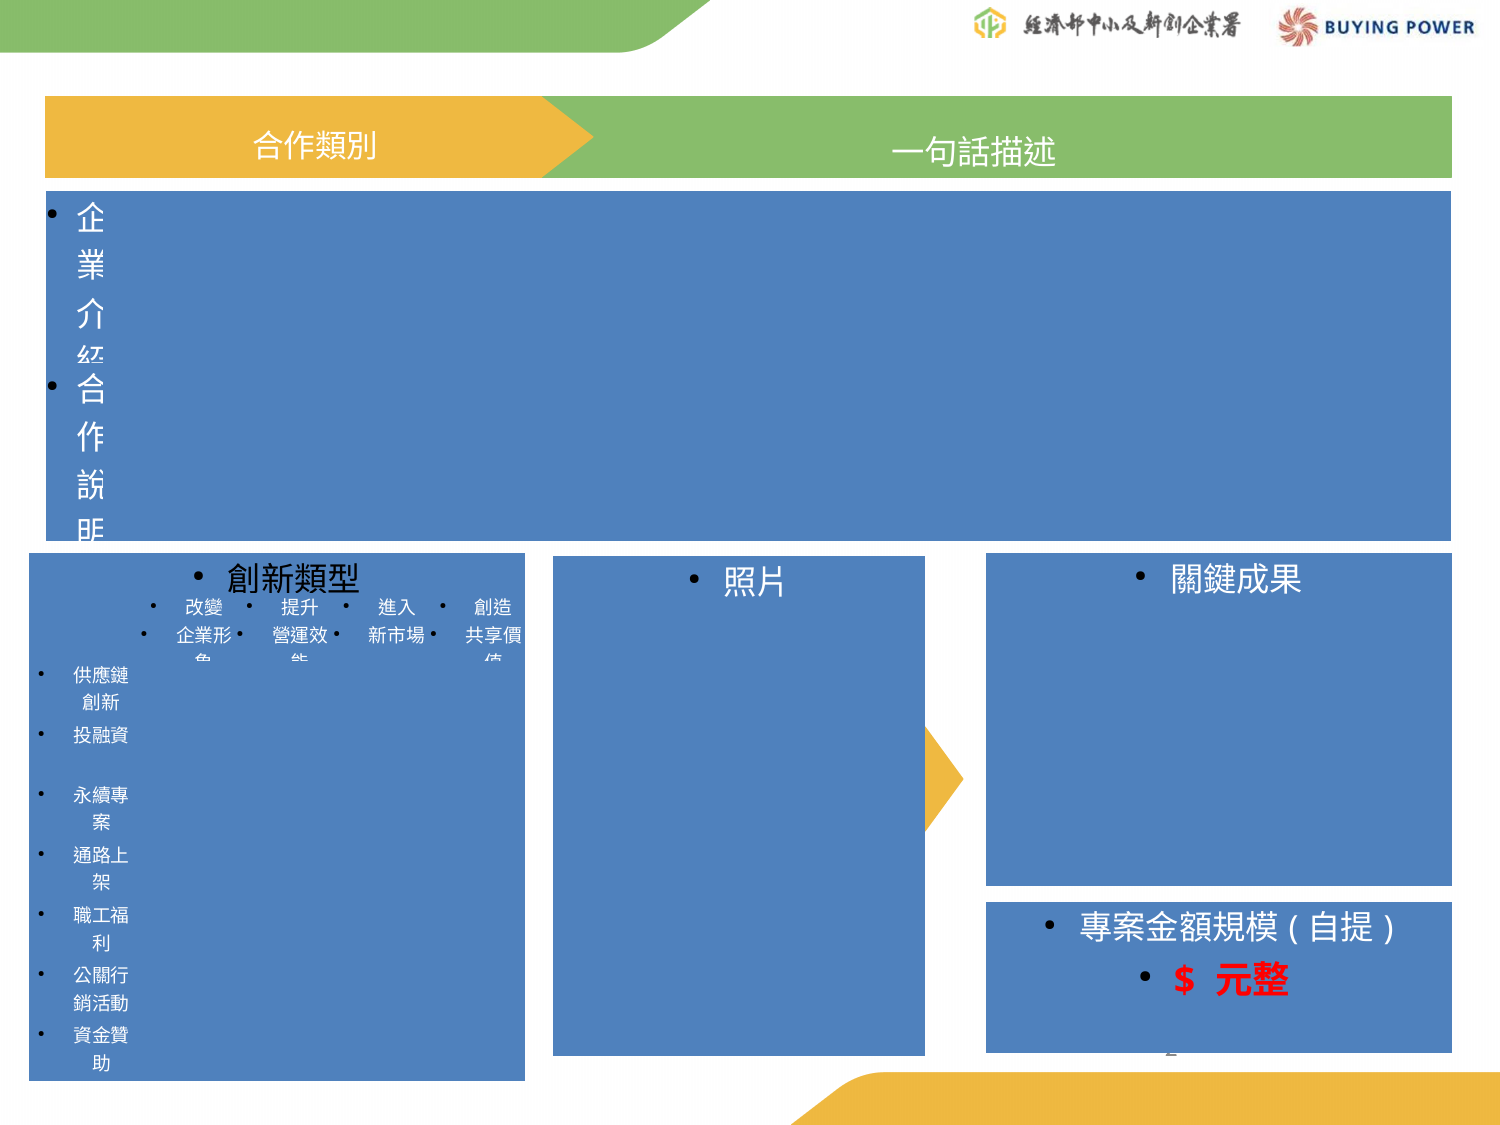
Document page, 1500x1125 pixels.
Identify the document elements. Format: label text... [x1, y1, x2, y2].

table_cell [331, 901, 428, 961]
table_header 關鍵成果 [986, 553, 1452, 607]
table_cell 合作說明 [86, 378, 100, 384]
table_cell [331, 721, 428, 781]
table_cell 公關行銷活動 [29, 961, 139, 1021]
table_cell [234, 661, 331, 721]
table_header 照片 [553, 556, 925, 611]
table_cell [234, 781, 331, 841]
table_header [103, 191, 390, 363]
table_cell [29, 593, 139, 661]
table_cell [331, 781, 428, 841]
table_cell 合作說明 [46, 363, 103, 541]
table_cell [139, 901, 234, 961]
table_cell [986, 607, 1452, 886]
table_cell [428, 1021, 525, 1081]
table_cell [139, 661, 234, 721]
text_box 2 [1149, 1016, 1500, 1077]
table_cell [103, 363, 390, 541]
table_cell [390, 363, 1451, 541]
text_box [925, 727, 963, 831]
table_cell 創造 共享價值 [428, 593, 525, 661]
table_cell $ 元整 [986, 950, 1452, 1053]
table_cell 改變 企業形象 [139, 593, 234, 661]
table_cell [234, 901, 331, 961]
table_cell [428, 661, 525, 721]
table_cell [234, 841, 331, 901]
table_cell 投融資 [29, 721, 139, 781]
table_cell [331, 661, 428, 721]
table_cell [428, 721, 525, 781]
table_cell [234, 1021, 331, 1081]
table_header 創新類型 [279, 577, 287, 593]
text_box [45, 172, 531, 177]
table_cell [428, 901, 525, 961]
table_cell [331, 1021, 428, 1081]
table_cell 合作說明 [85, 392, 101, 399]
table_cell 進入 新市場 [331, 593, 428, 661]
table_cell [428, 961, 525, 1021]
table_cell 資金贊助 [29, 1021, 139, 1081]
table_cell [553, 611, 925, 1056]
table_cell [331, 961, 428, 1021]
table_cell 供應鏈創新 [29, 661, 139, 721]
text_box 合作類別 [45, 92, 586, 172]
table_cell 提升 營運效能 [234, 593, 331, 661]
table_cell [331, 841, 428, 901]
table_cell [234, 721, 331, 781]
table_cell [139, 721, 234, 781]
table_header 創新類型 [29, 553, 525, 593]
table_cell 通路上架 [29, 841, 139, 901]
table_header [390, 191, 1451, 363]
table_cell 永續專案 [29, 781, 139, 841]
table_header 專案金額規模(自提) [986, 902, 1452, 950]
table_cell [234, 961, 331, 1021]
table_cell [139, 961, 234, 1021]
table_cell [428, 781, 525, 841]
table_header 企業介紹 [46, 191, 103, 363]
table_cell 職工福利 [29, 901, 139, 961]
text_box 一句話描述 [531, 95, 1418, 181]
table_cell [139, 1021, 234, 1081]
table_cell [139, 841, 234, 901]
table_cell [139, 781, 234, 841]
table_cell [428, 841, 525, 901]
text_box [1418, 97, 1452, 177]
